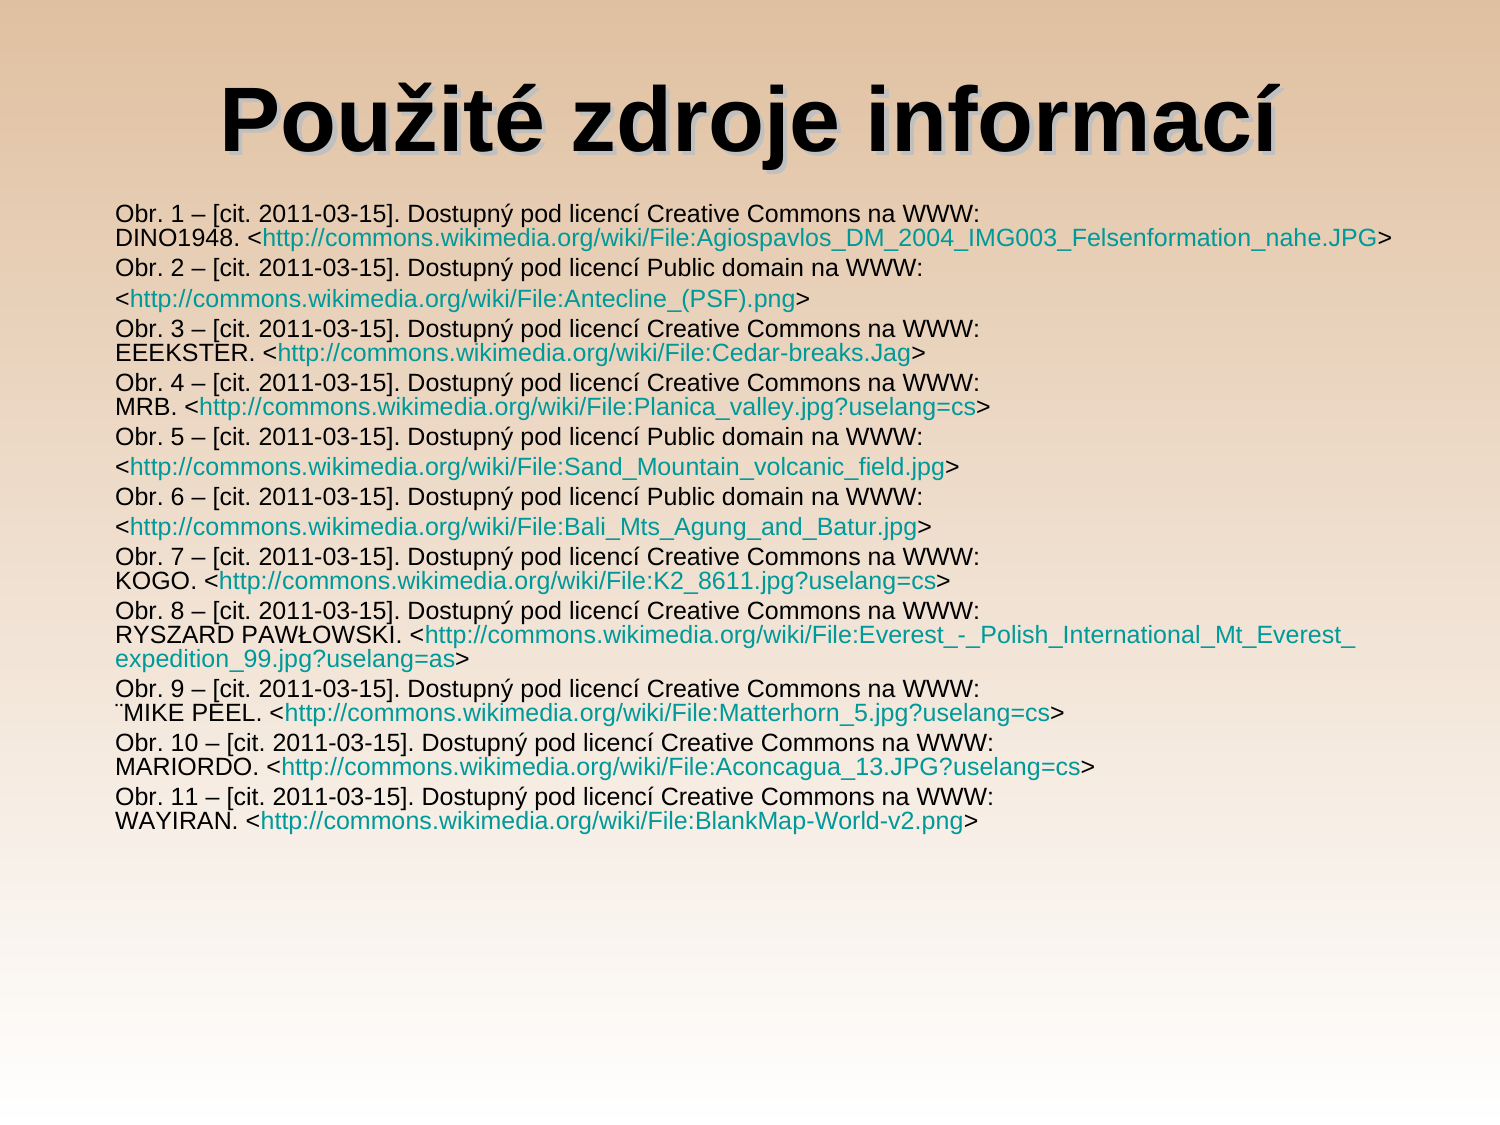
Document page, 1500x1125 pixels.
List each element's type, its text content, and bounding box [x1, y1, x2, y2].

title Použité zdroje informací [75, 45, 1426, 185]
list Obr. 1 – [cit. 2011-03-15]. Dostupný pod licencí Creative Commons na WWW: DINO1948. <http://commons.wikimedia.org/wiki/File:Agiospavlos_DM_2004_IMG003_Felsenformation_nahe.JPG> Obr. 2 – [cit. 2011-03-15]. Dostupný pod licencí Public domain na WWW: <http://commons.wikimedia.org/wiki/File:Antecline_(PSF).png> Obr. 3 – [cit. 2011-03-15]. Dostupný pod licencí Creative Commons na WWW: EEEKSTER. <http://commons.wikimedia.org/wiki/File:Cedar-breaks.Jag> Obr. 4 – [cit. 2011-03-15]. Dostupný pod licencí Creative Commons na WWW: MRB. <http://commons.wikimedia.org/wiki/File:Planica_valley.jpg?uselang=cs> Obr. 5 – [cit. 2011-03-15]. Dostupný pod licencí Public domain na WWW: <http://commons.wikimedia.org/wiki/File:Sand_Mountain_volcanic_field.jpg> Obr. 6 – [cit. 2011-03-15]. Dostupný pod licencí Public domain na WWW: <http://commons.wikimedia.org/wiki/File:Bali_Mts_Agung_and_Batur.jpg> Obr. 7 – [cit. 2011-03-15]. Dostupný pod licencí Creative Commons na WWW: KOGO. <http://commons.wikimedia.org/wiki/File:K2_8611.jpg?uselang=cs> Obr. 8 – [cit. 2011-03-15]. Dostupný pod licencí Creative Commons na WWW: RYSZARD PAWŁOWSKI. <http://commons.wikimedia.org/wiki/File:Everest_-_Polish_International_Mt_Everest_expedition_99.jpg?uselang=as> Obr. 9 – [cit. 2011-03-15]. Dostupný pod licencí Creative Commons na WWW: ¨MIKE PEEL. <http://commons.wikimedia.org/wiki/File:Matterhorn_5.jpg?uselang=cs> Obr. 10 – [cit. 2011-03-15]. Dostupný pod licencí Creative Commons na WWW: MARIORDO. <http://commons.wikimedia.org/wiki/File:Aconcagua_13.JPG?uselang=cs> Obr. 11 – [cit. 2011-03-15]. Dostupný pod licencí Creative Commons na WWW: WAYIRAN. <http://commons.wikimedia.org/wiki/File:BlankMap-World-v2.png> [100, 196, 1436, 870]
